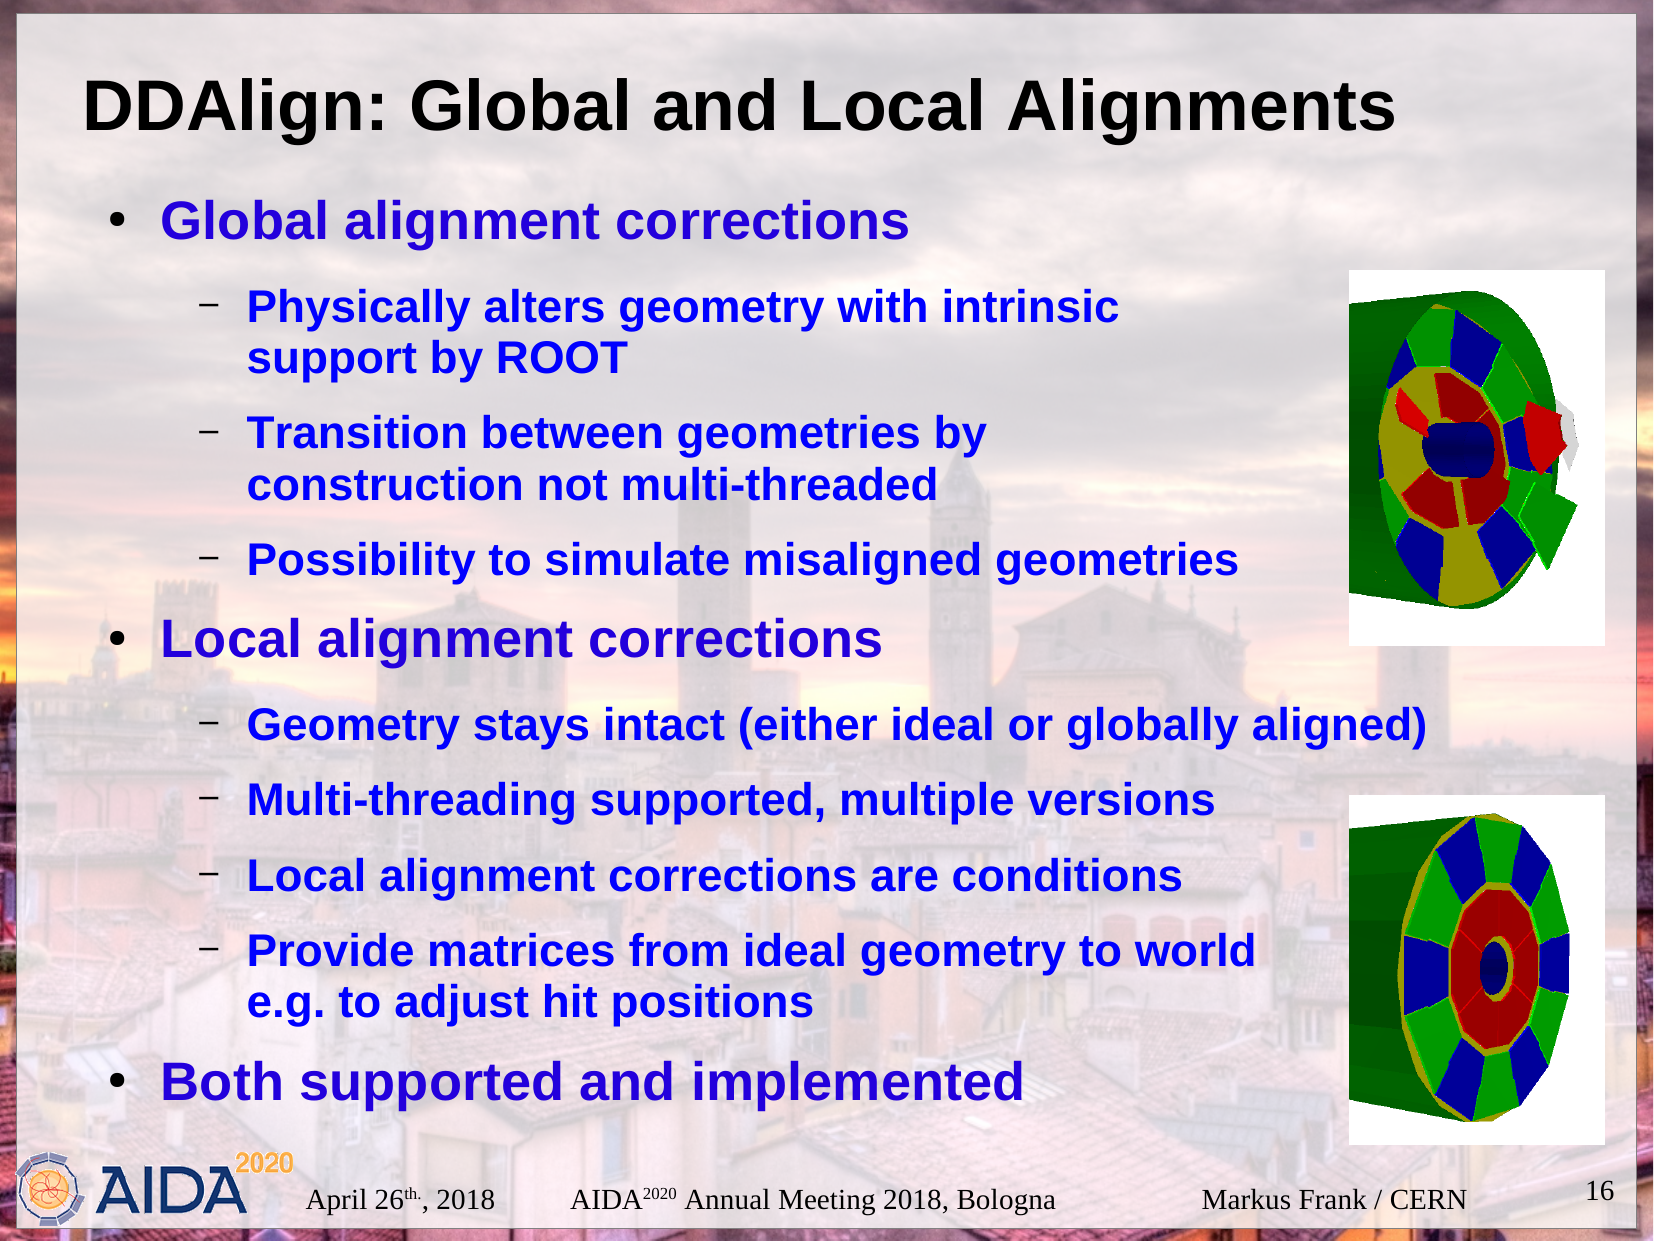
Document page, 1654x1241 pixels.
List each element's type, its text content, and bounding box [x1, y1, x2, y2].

list Global alignment corrections Physically alters geometry with intrinsic support by ROOT Transition between geometries by construction not multi-threaded Possibility to simulate misaligned geometries Local alignment corrections Geometry stays intact (either ideal or globally aligned) Multi-threading supported, multiple versions Local alignment corrections are conditions Provide matrices from ideal geometry to world e.g. to adjust hit positions Both supported and implemented [89, 190, 1545, 1151]
picture [0, 0, 1654, 1241]
title DDAlign: Global and Local Alignments [82, 19, 1535, 191]
